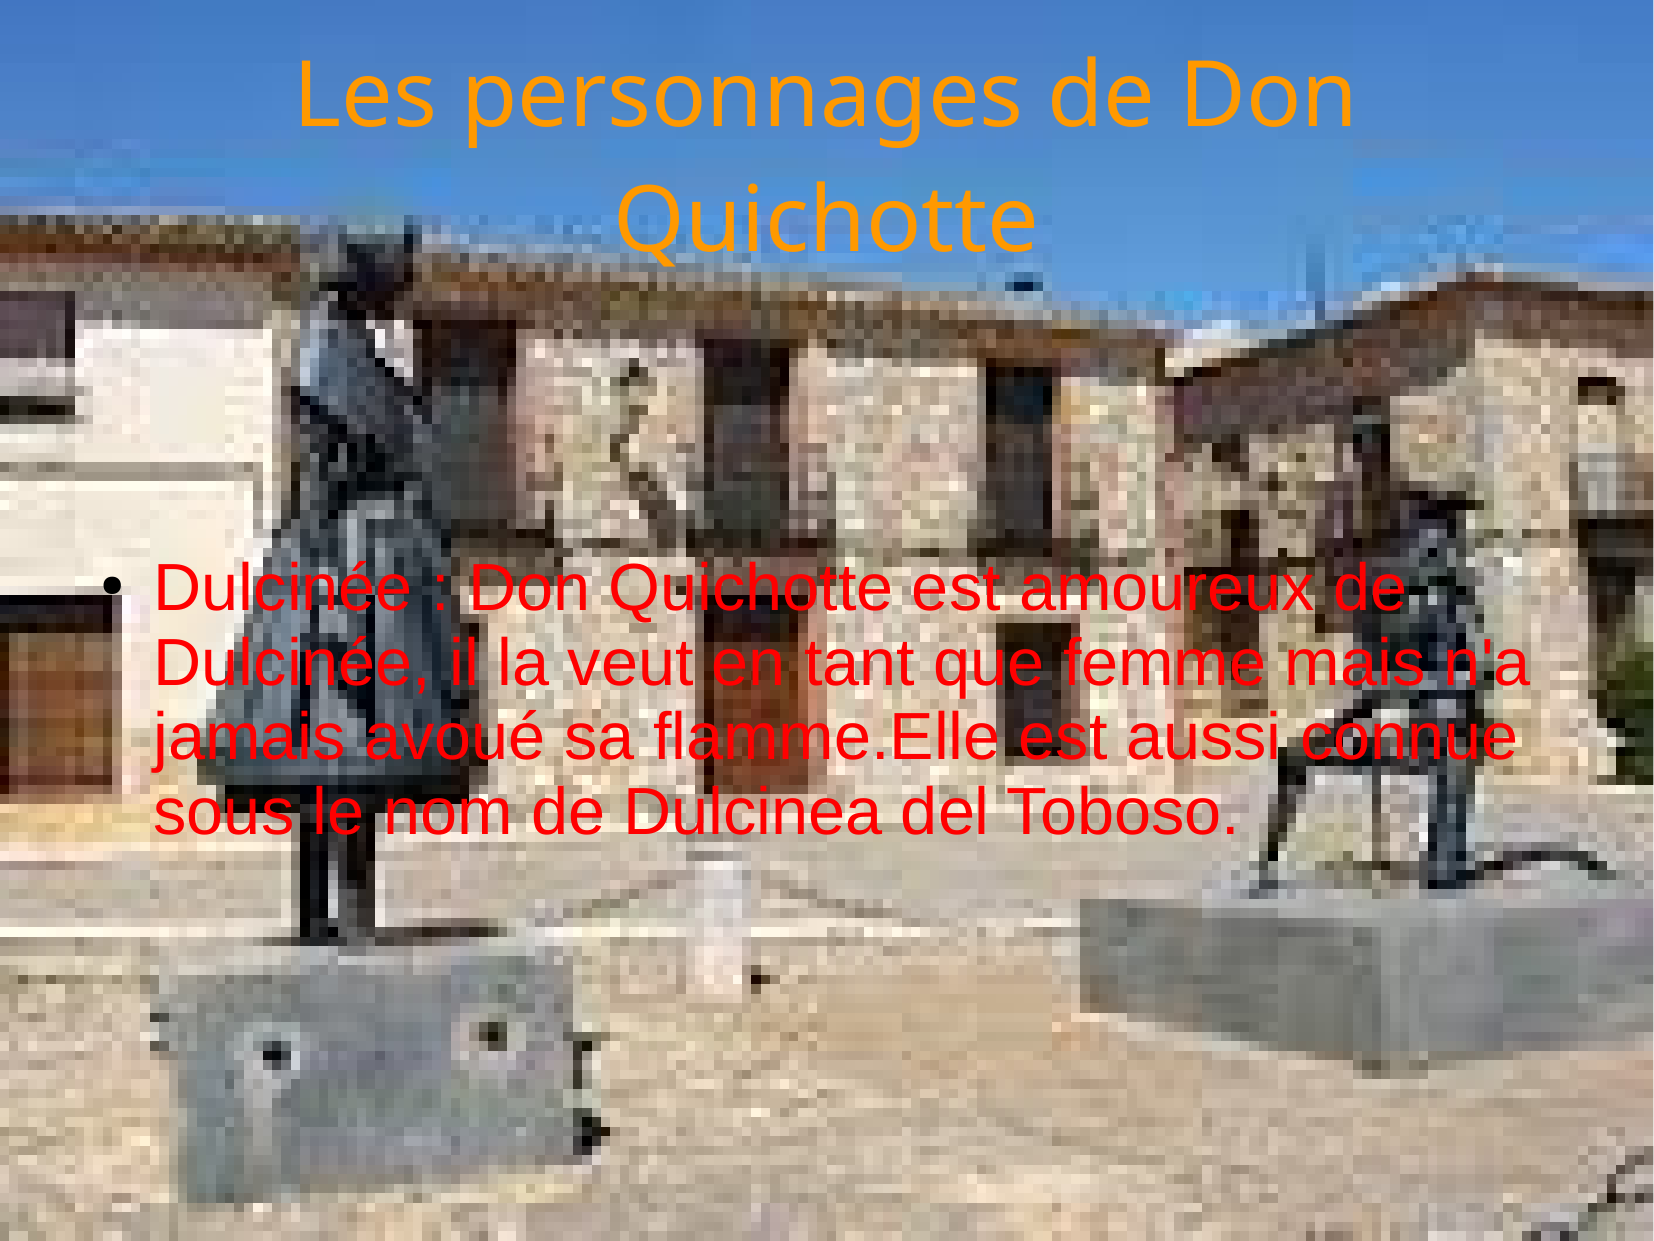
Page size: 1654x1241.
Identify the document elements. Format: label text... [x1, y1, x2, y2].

title Les personnages de Don Quichotte [82, 49, 1571, 257]
picture [0, 0, 1654, 1241]
list Dulcinée : Don Quichotte est amoureux de Dulcinée, il la veut en tant que femme mais n'a jamais avoué sa flamme.Elle est aussi connue sous le nom de Dulcinea del Toboso. [82, 290, 1571, 1109]
